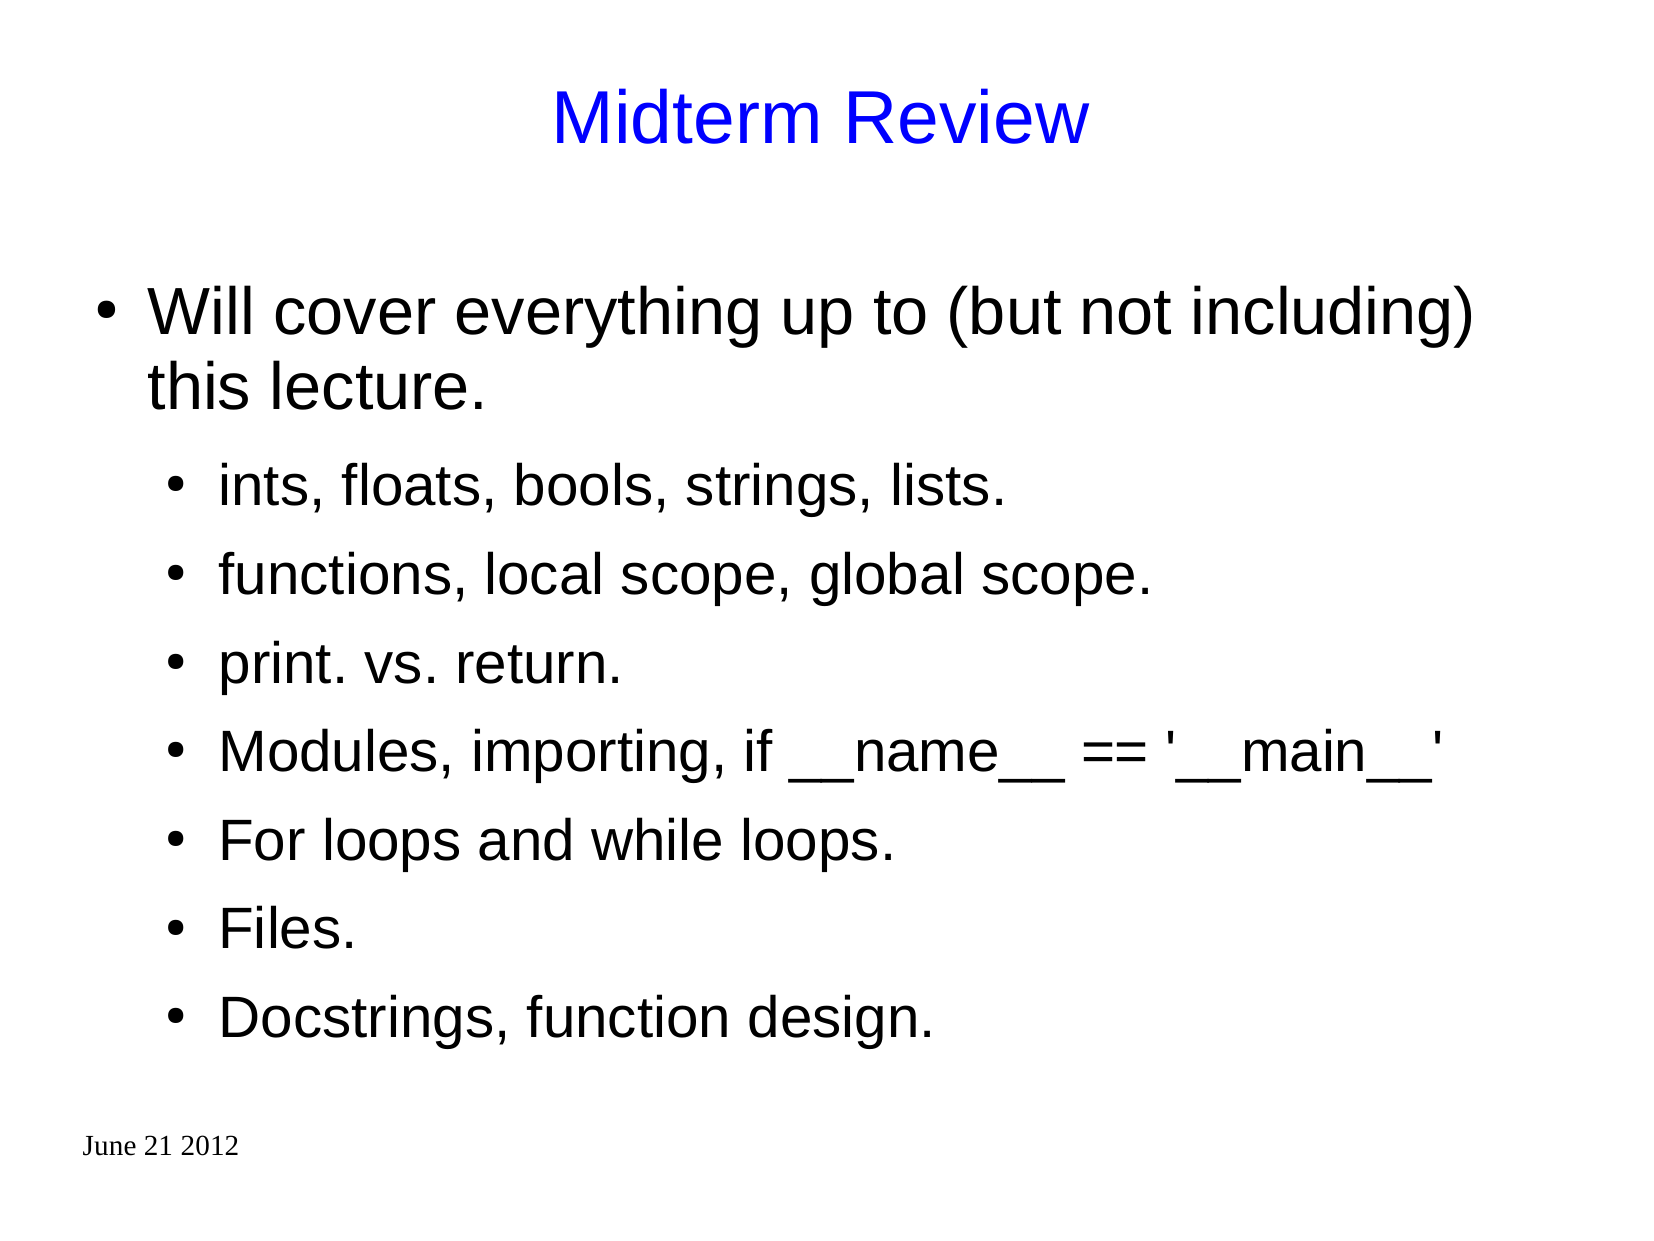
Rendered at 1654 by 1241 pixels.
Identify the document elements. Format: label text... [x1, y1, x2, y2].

list Will cover everything up to (but not including) this lecture. ints, floats, bools, strings, lists. functions, local scope, global scope. print. vs. return. Modules, importing, if __name__ == '__main__' For loops and while loops. Files. Docstrings, function design. [76, 274, 1565, 1093]
title Midterm Review [76, 58, 1565, 178]
